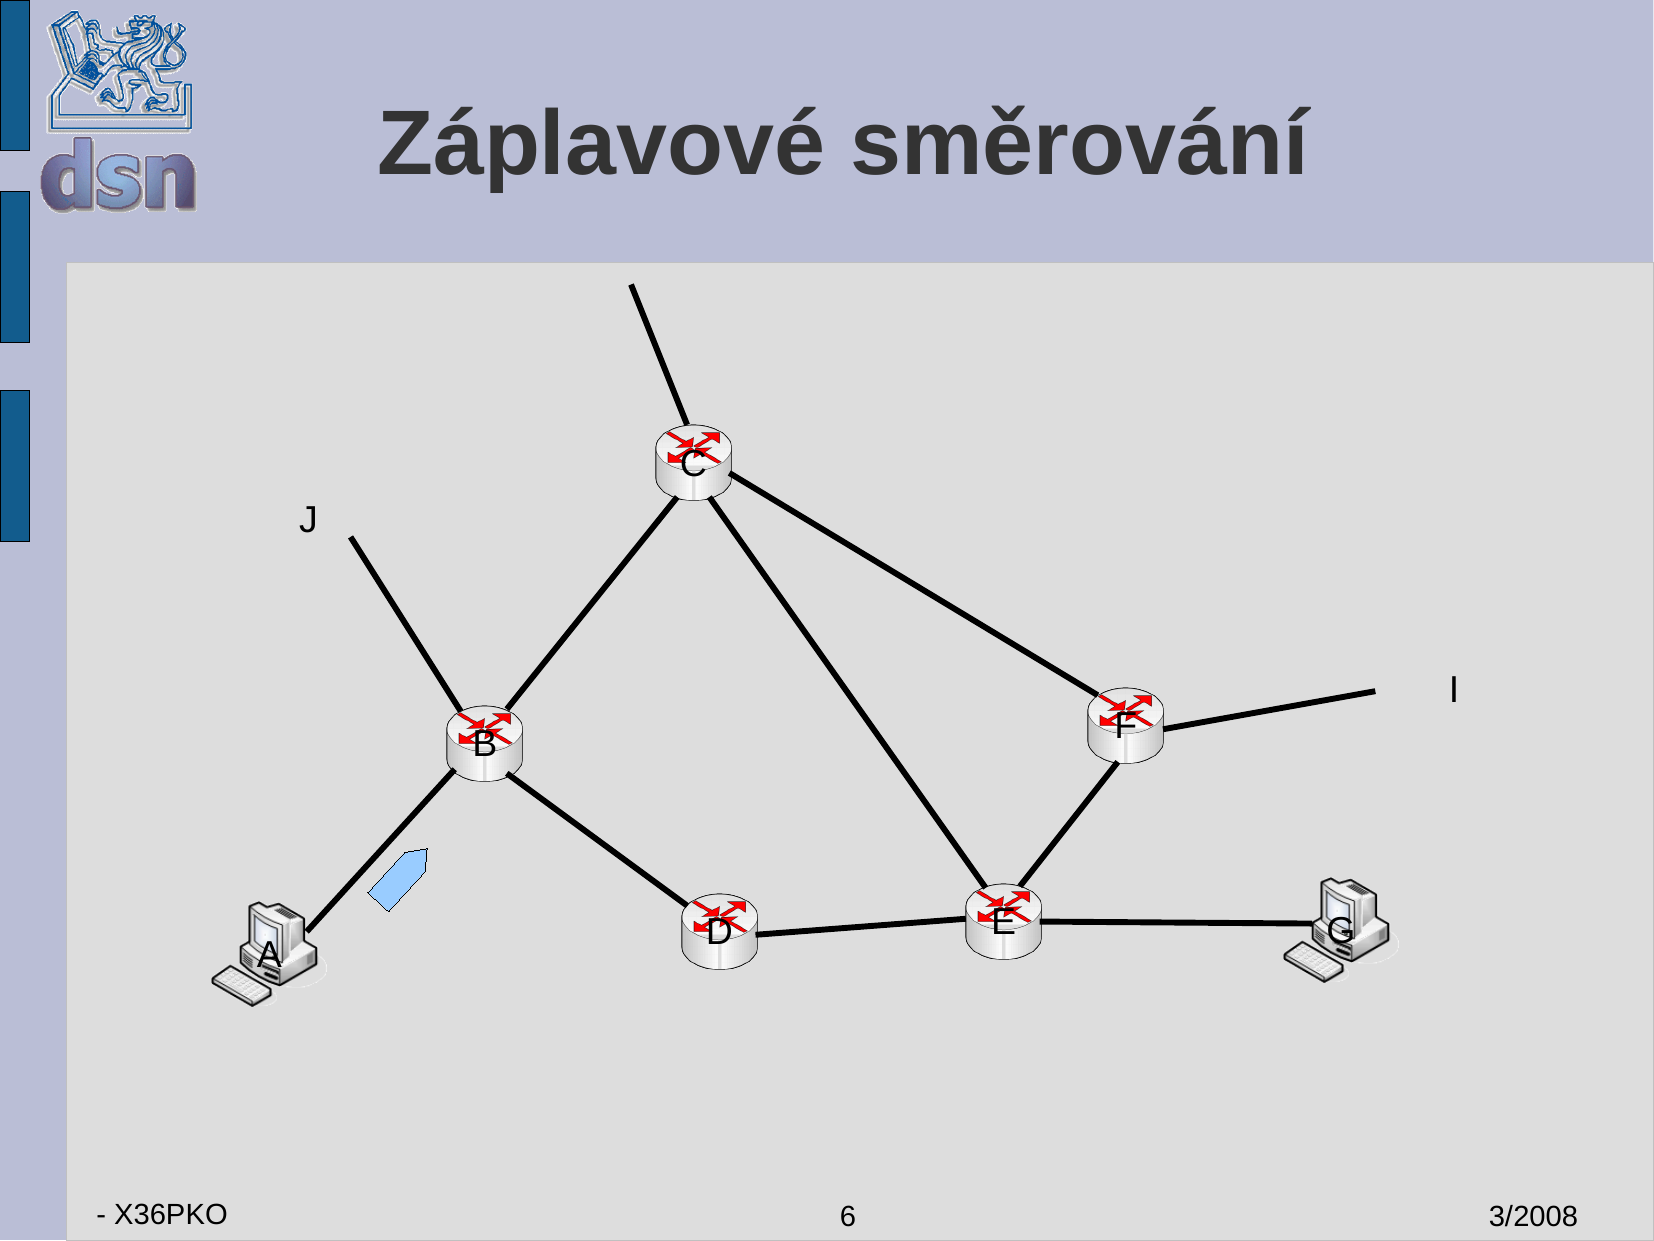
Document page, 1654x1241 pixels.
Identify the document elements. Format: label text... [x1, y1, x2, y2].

picture [446, 705, 523, 782]
title Záplavové směrování [210, 39, 1478, 247]
picture [10, 10, 223, 230]
text_box [367, 848, 428, 912]
picture [211, 901, 327, 1007]
text_box J [284, 490, 333, 548]
picture [1283, 877, 1399, 984]
text_box I [1434, 661, 1475, 718]
picture [965, 883, 1042, 960]
picture [655, 424, 732, 501]
picture [681, 893, 758, 970]
picture [1087, 687, 1164, 764]
